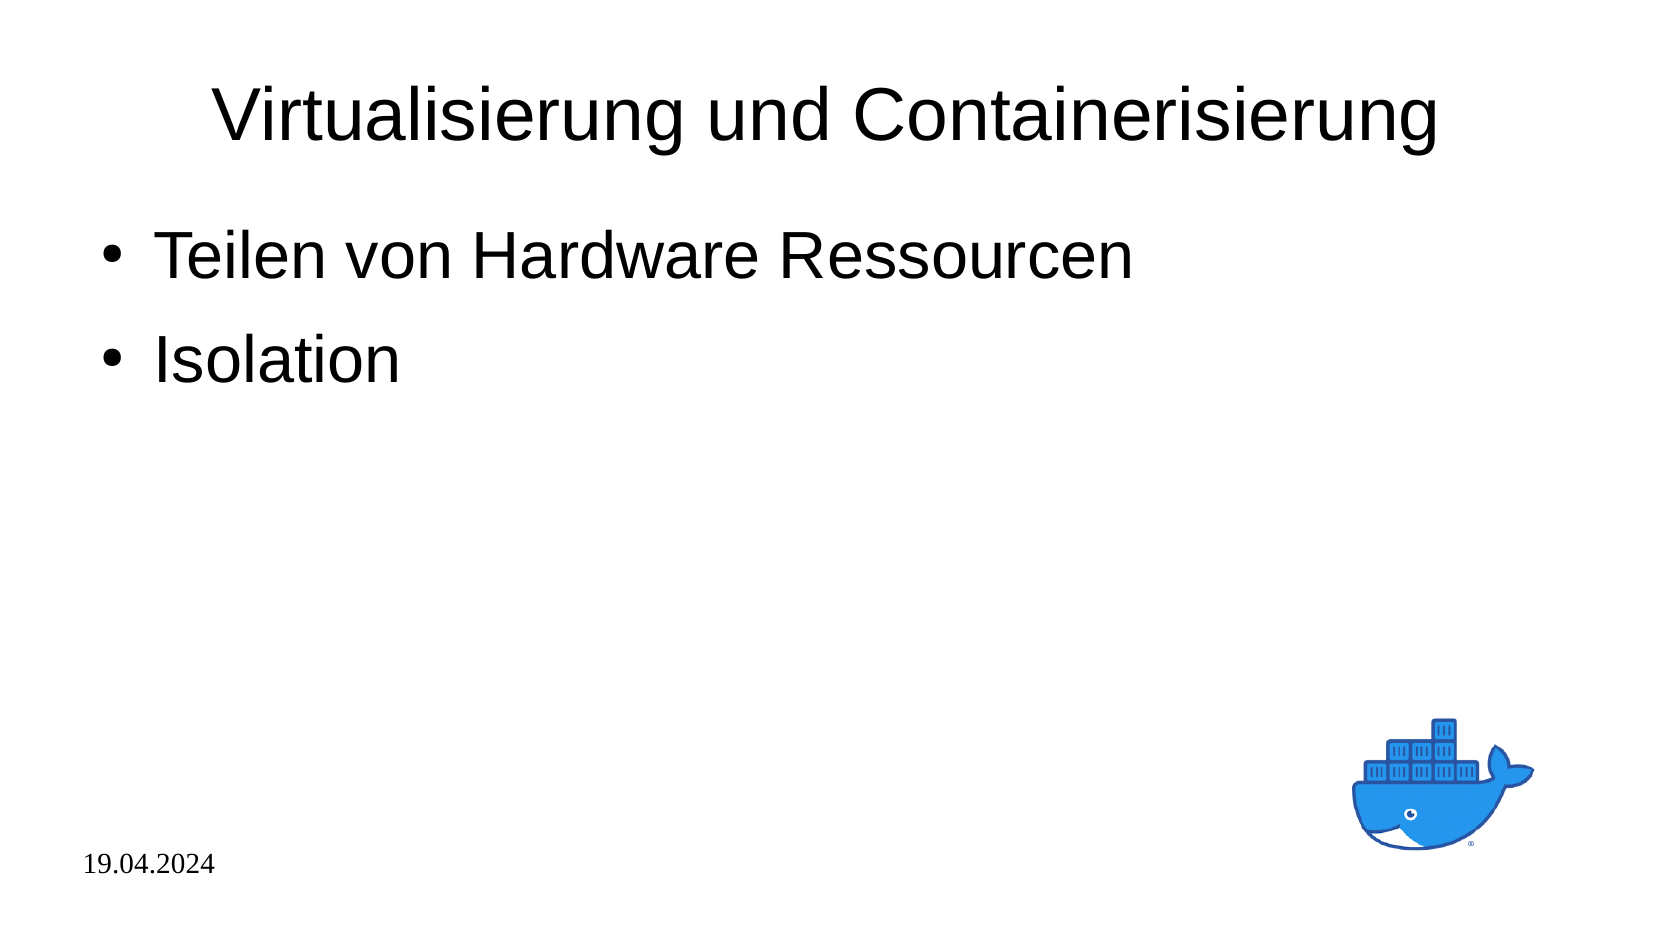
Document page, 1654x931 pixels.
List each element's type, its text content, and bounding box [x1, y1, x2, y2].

list Teilen von Hardware Ressourcen Isolation [82, 217, 1571, 758]
picture [1305, 758, 1571, 912]
title Virtualisierung und Containerisierung [82, 37, 1571, 193]
